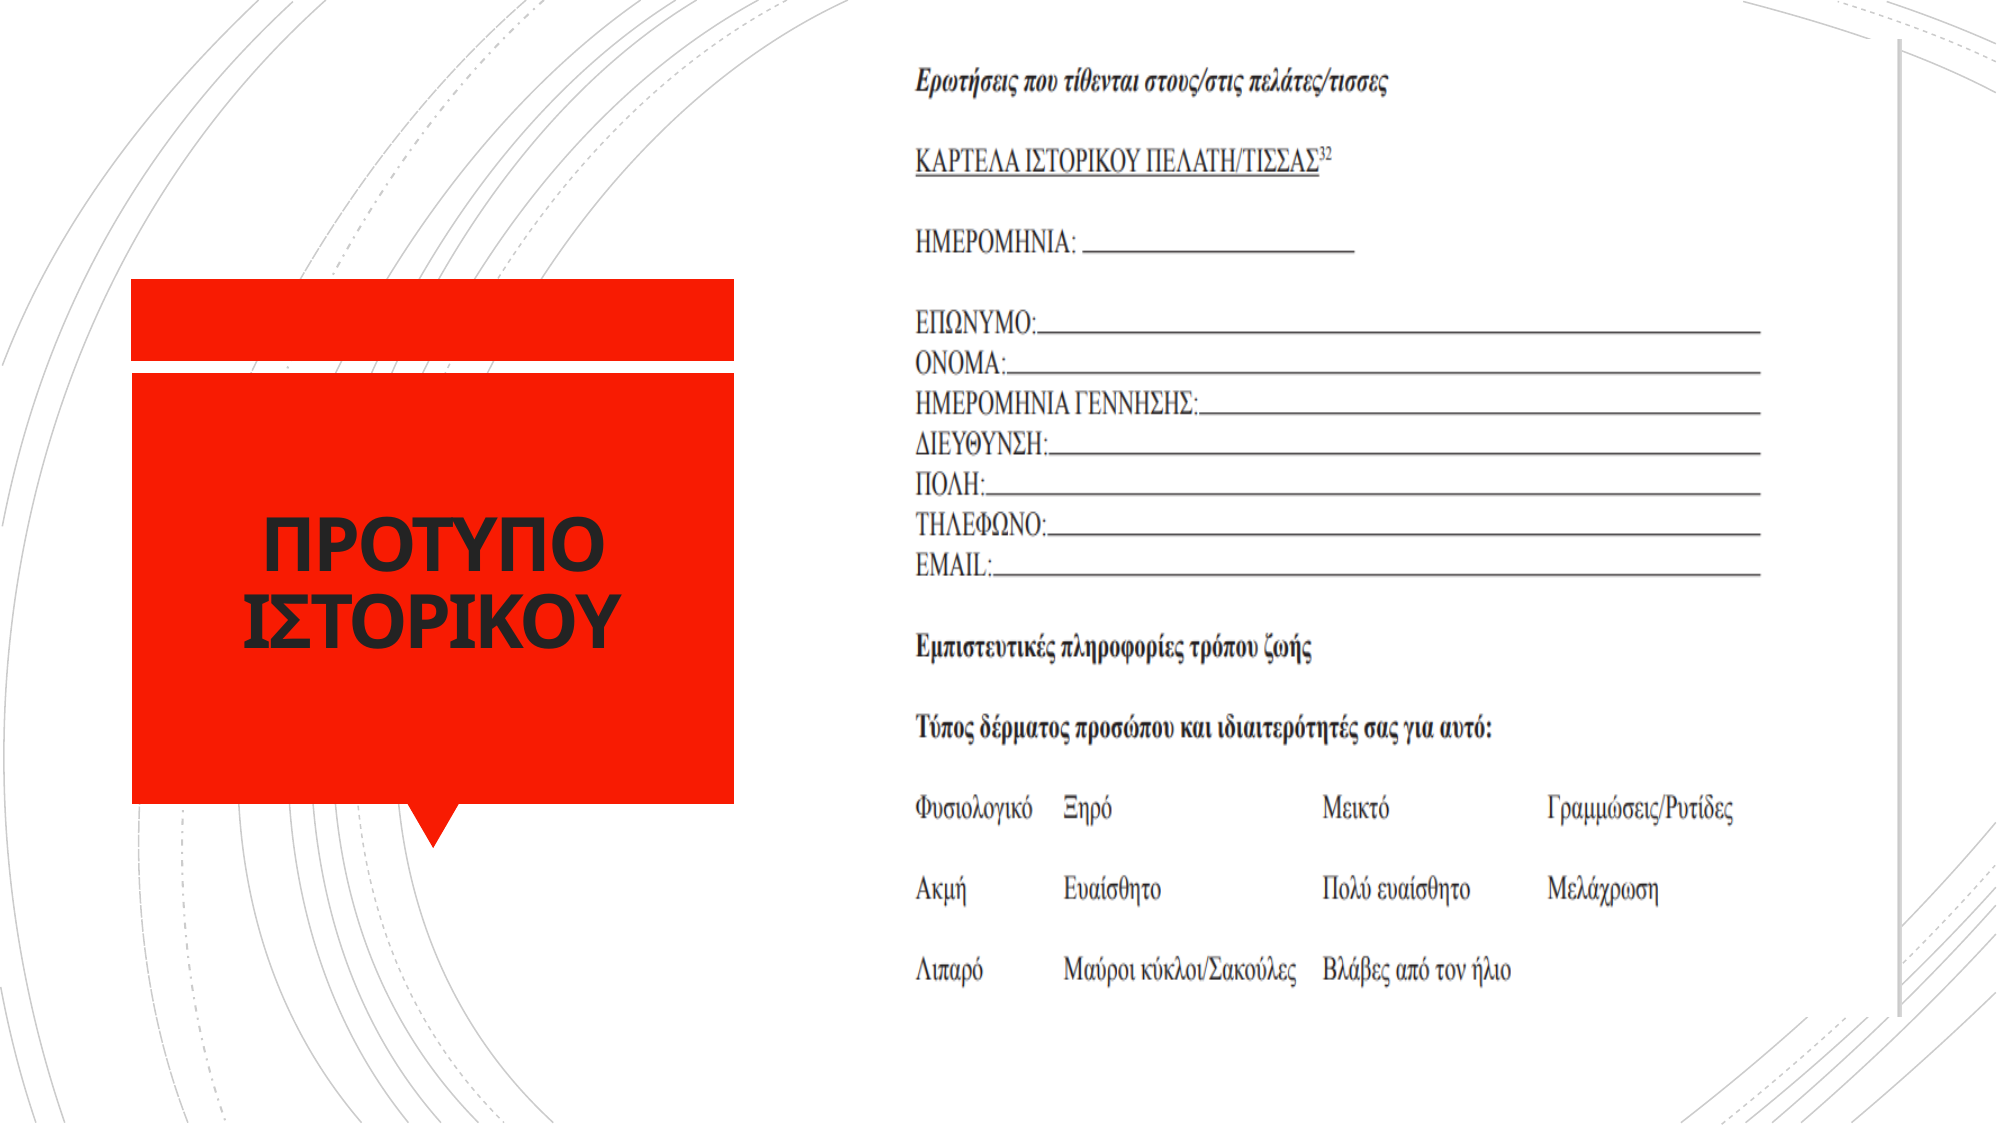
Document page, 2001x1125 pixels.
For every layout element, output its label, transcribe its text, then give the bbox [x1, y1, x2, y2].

title ΠΡΟΤΥΠΟ ΙΣΤΟΡΙΚΟΥ [145, 385, 720, 789]
picture [827, 39, 1902, 1017]
